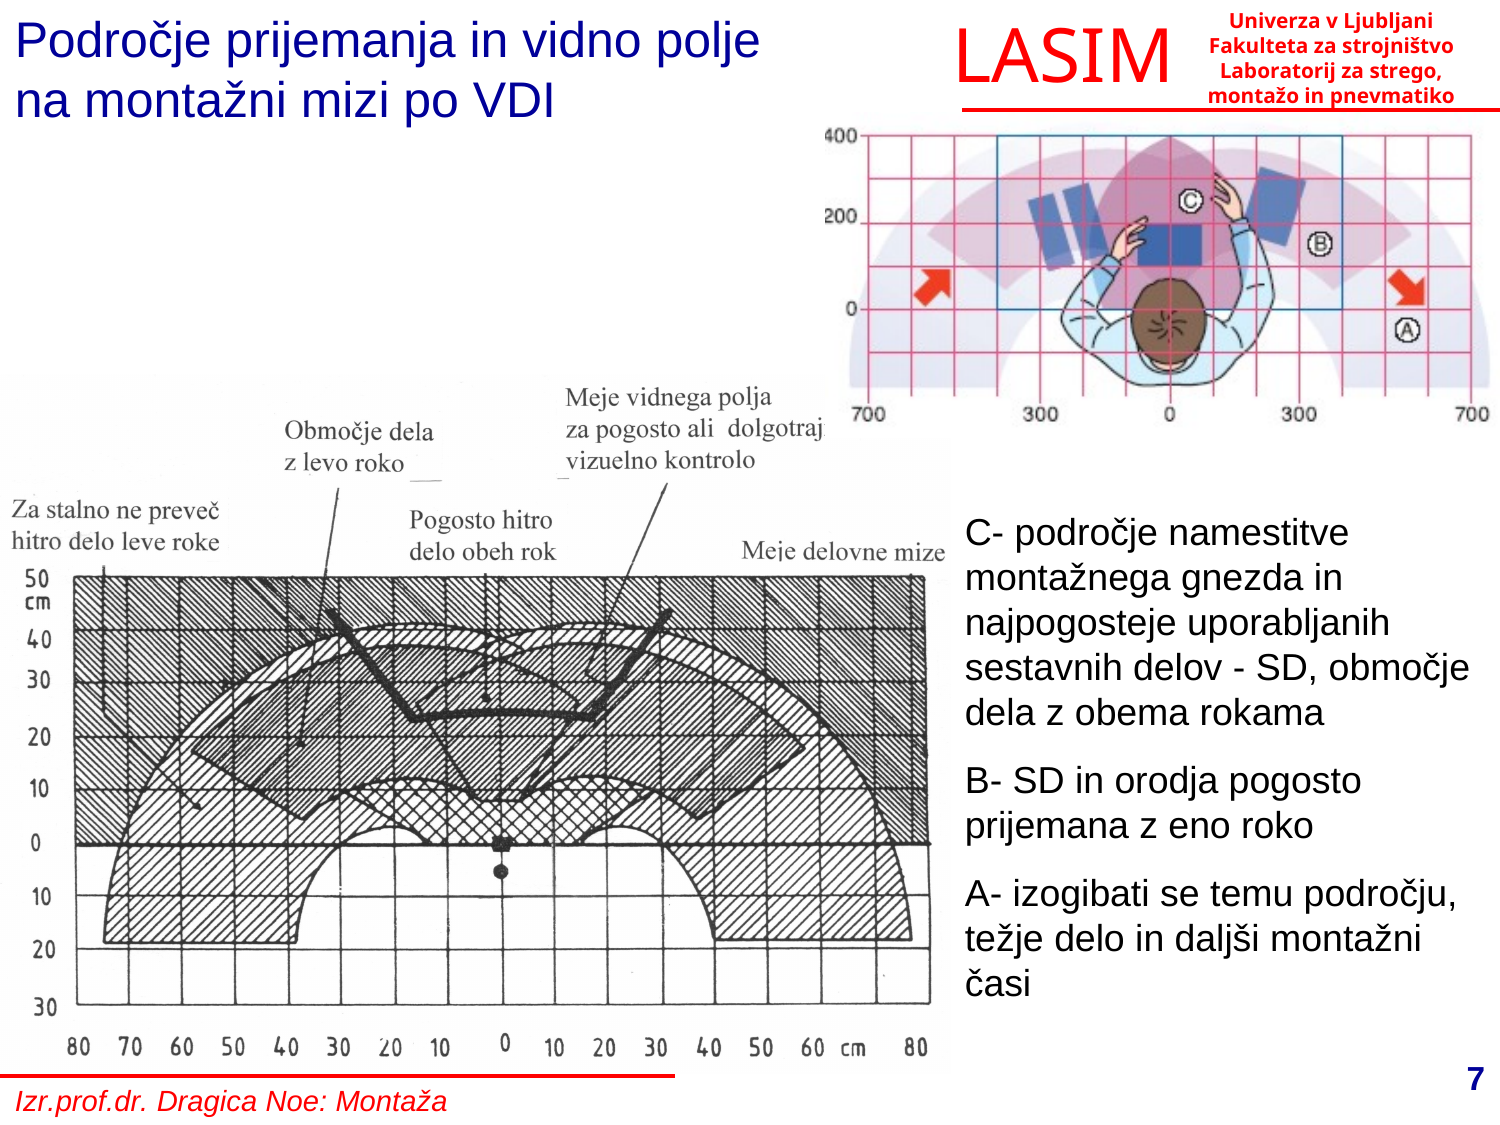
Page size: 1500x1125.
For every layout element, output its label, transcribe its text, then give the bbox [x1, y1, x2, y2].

picture [0, 112, 1500, 1074]
text_box C- področje namestitve montažnega gnezda in najpogosteje uporabljanih sestavnih delov - SD, območje dela z obema rokama B- SD in orodja pogosto prijemana z eno roko A- izogibati se temu področju, težje delo in daljši montažni časi [949, 499, 1500, 1013]
text_box Področje prijemanja in vidno polje na montažni mizi po VDI [0, 0, 826, 136]
